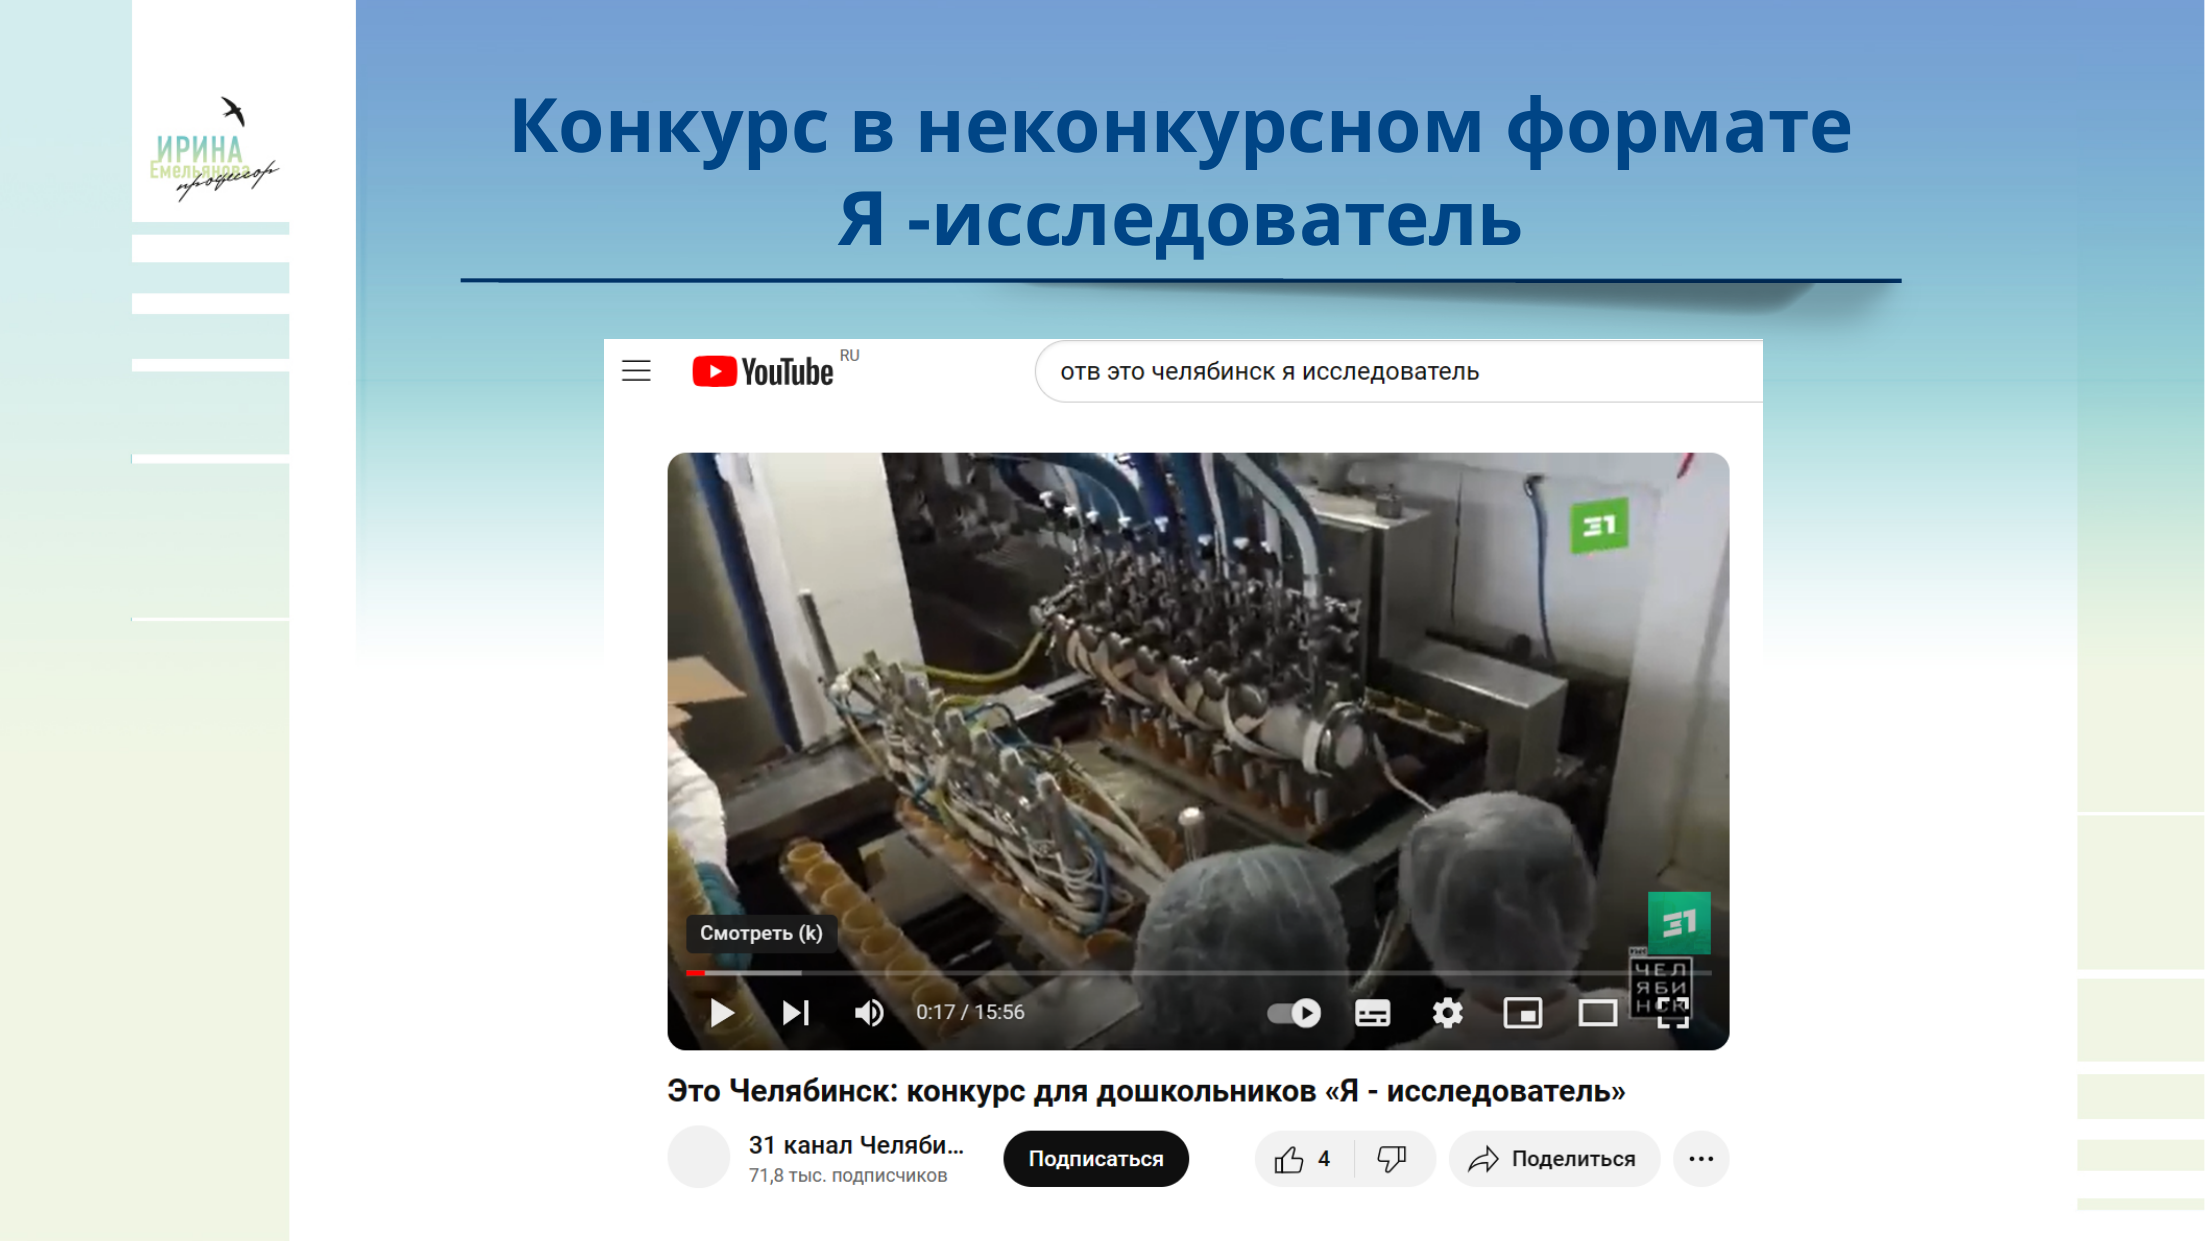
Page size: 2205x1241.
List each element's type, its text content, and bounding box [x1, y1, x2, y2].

picture [0, 0, 2205, 1241]
text_box Конкурс в неконкурсном формате Я -исследователь [318, 77, 2044, 261]
